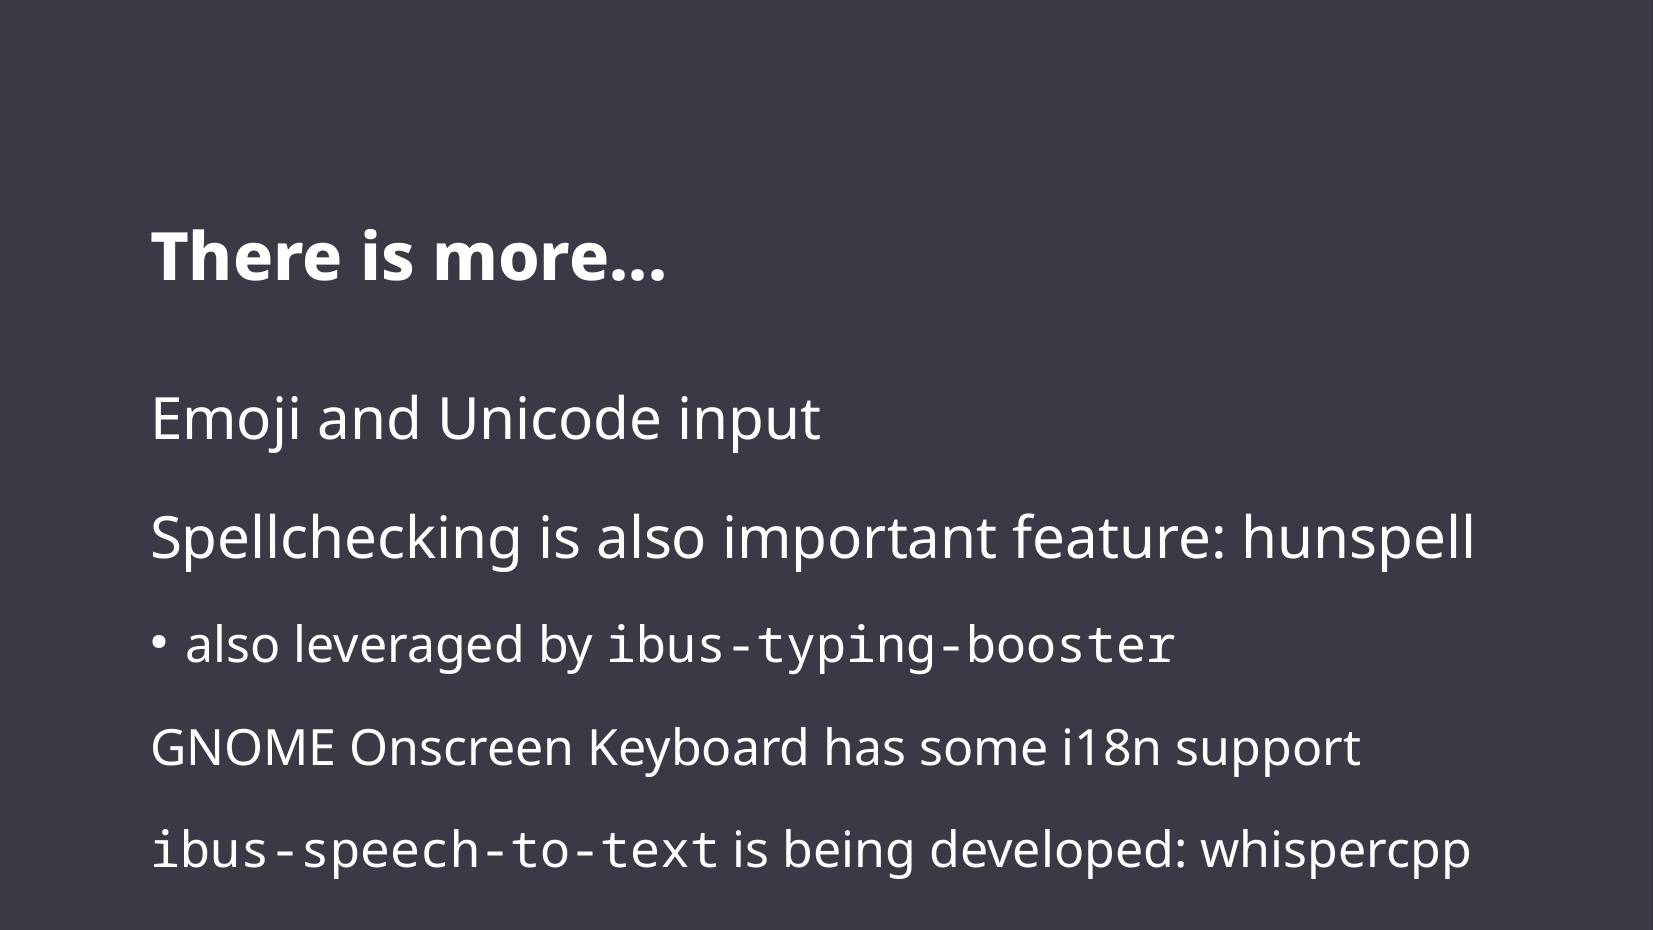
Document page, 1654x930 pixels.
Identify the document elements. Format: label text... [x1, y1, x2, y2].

subtitle Emoji and Unicode input Spellchecking is also important feature: hunspell also leveraged by ibus-typing-booster GNOME Onscreen Keyboard has some i18n support ibus-speech-to-text is being developed: whispercpp [150, 337, 1501, 877]
title There is more... [150, 144, 1501, 301]
